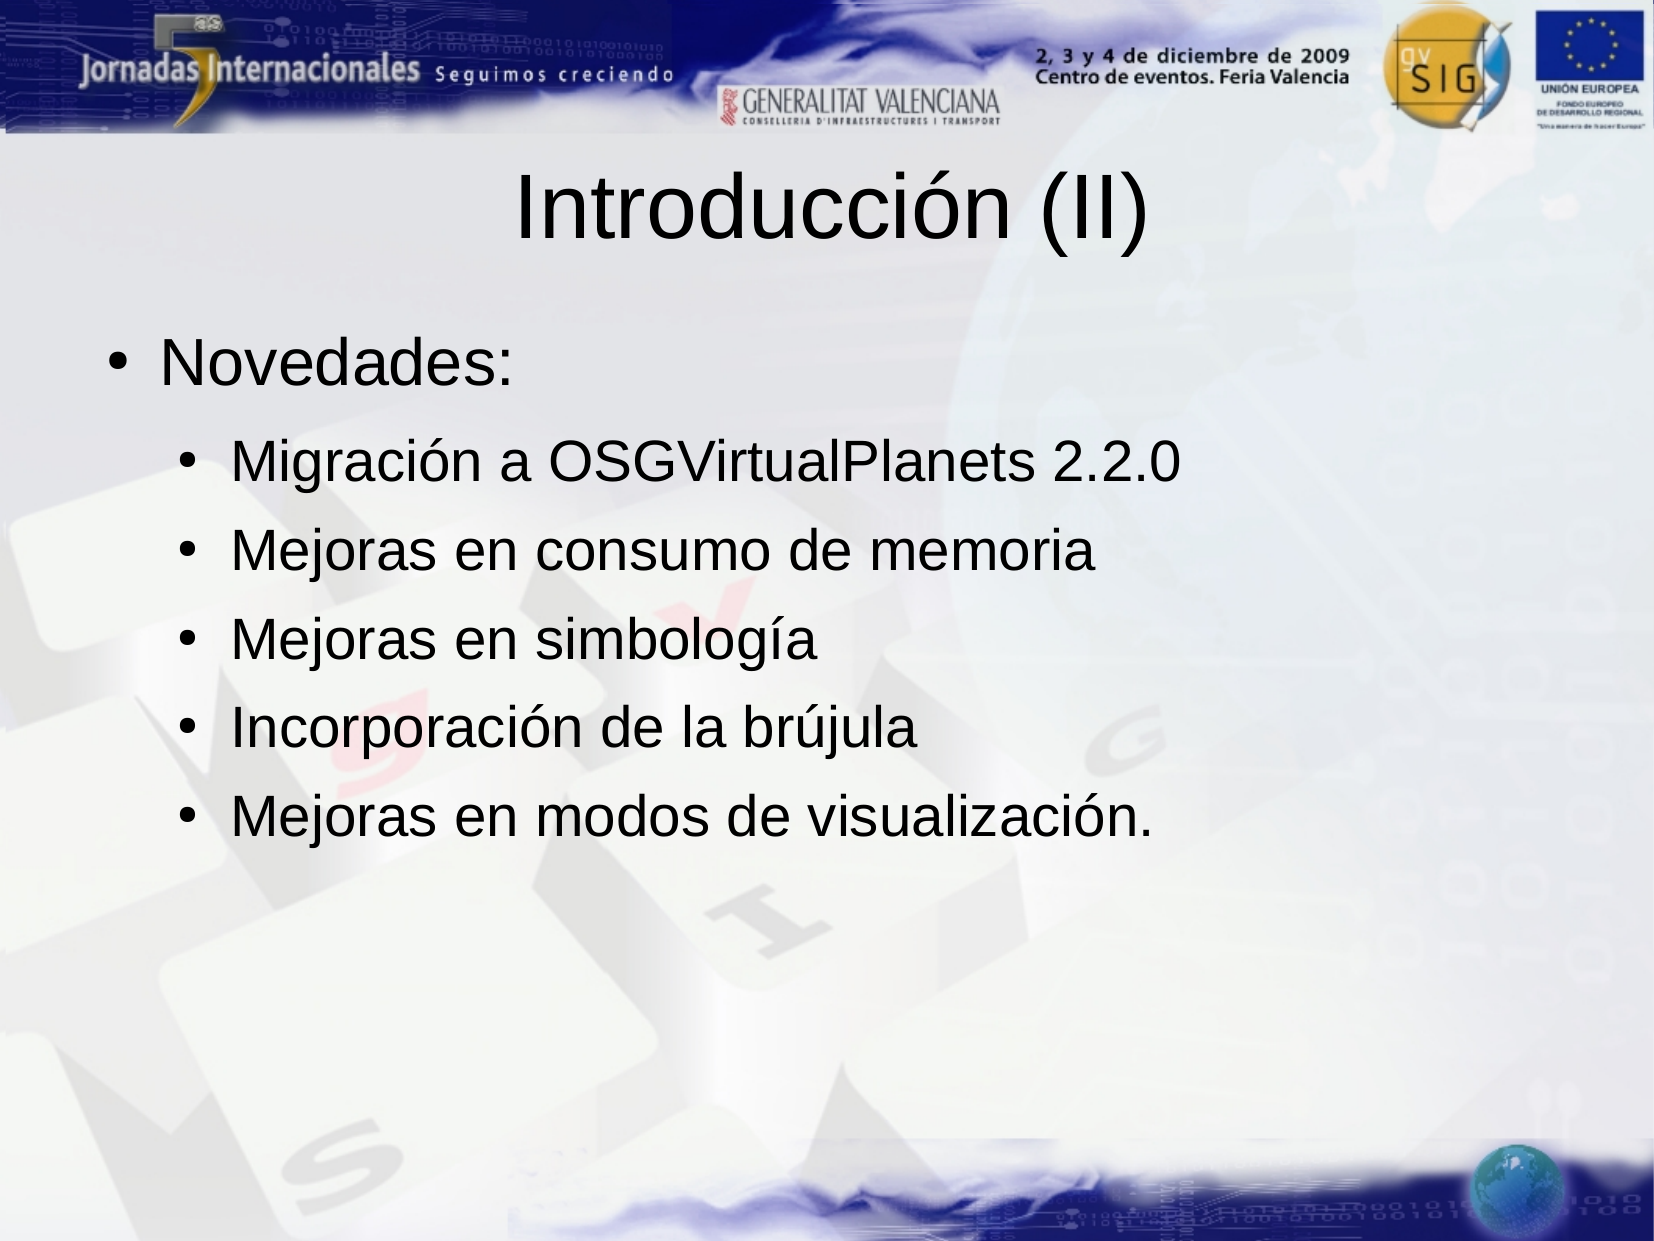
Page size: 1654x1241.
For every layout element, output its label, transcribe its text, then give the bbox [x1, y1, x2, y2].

list Novedades: Migración a OSGVirtualPlanets 2.2.0 Mejoras en consumo de memoria Mejoras en simbología Incorporación de la brújula Mejoras en modos de visualización. [88, 324, 1577, 1144]
picture [0, 0, 1654, 1241]
title Introducción (II) [88, 118, 1577, 296]
